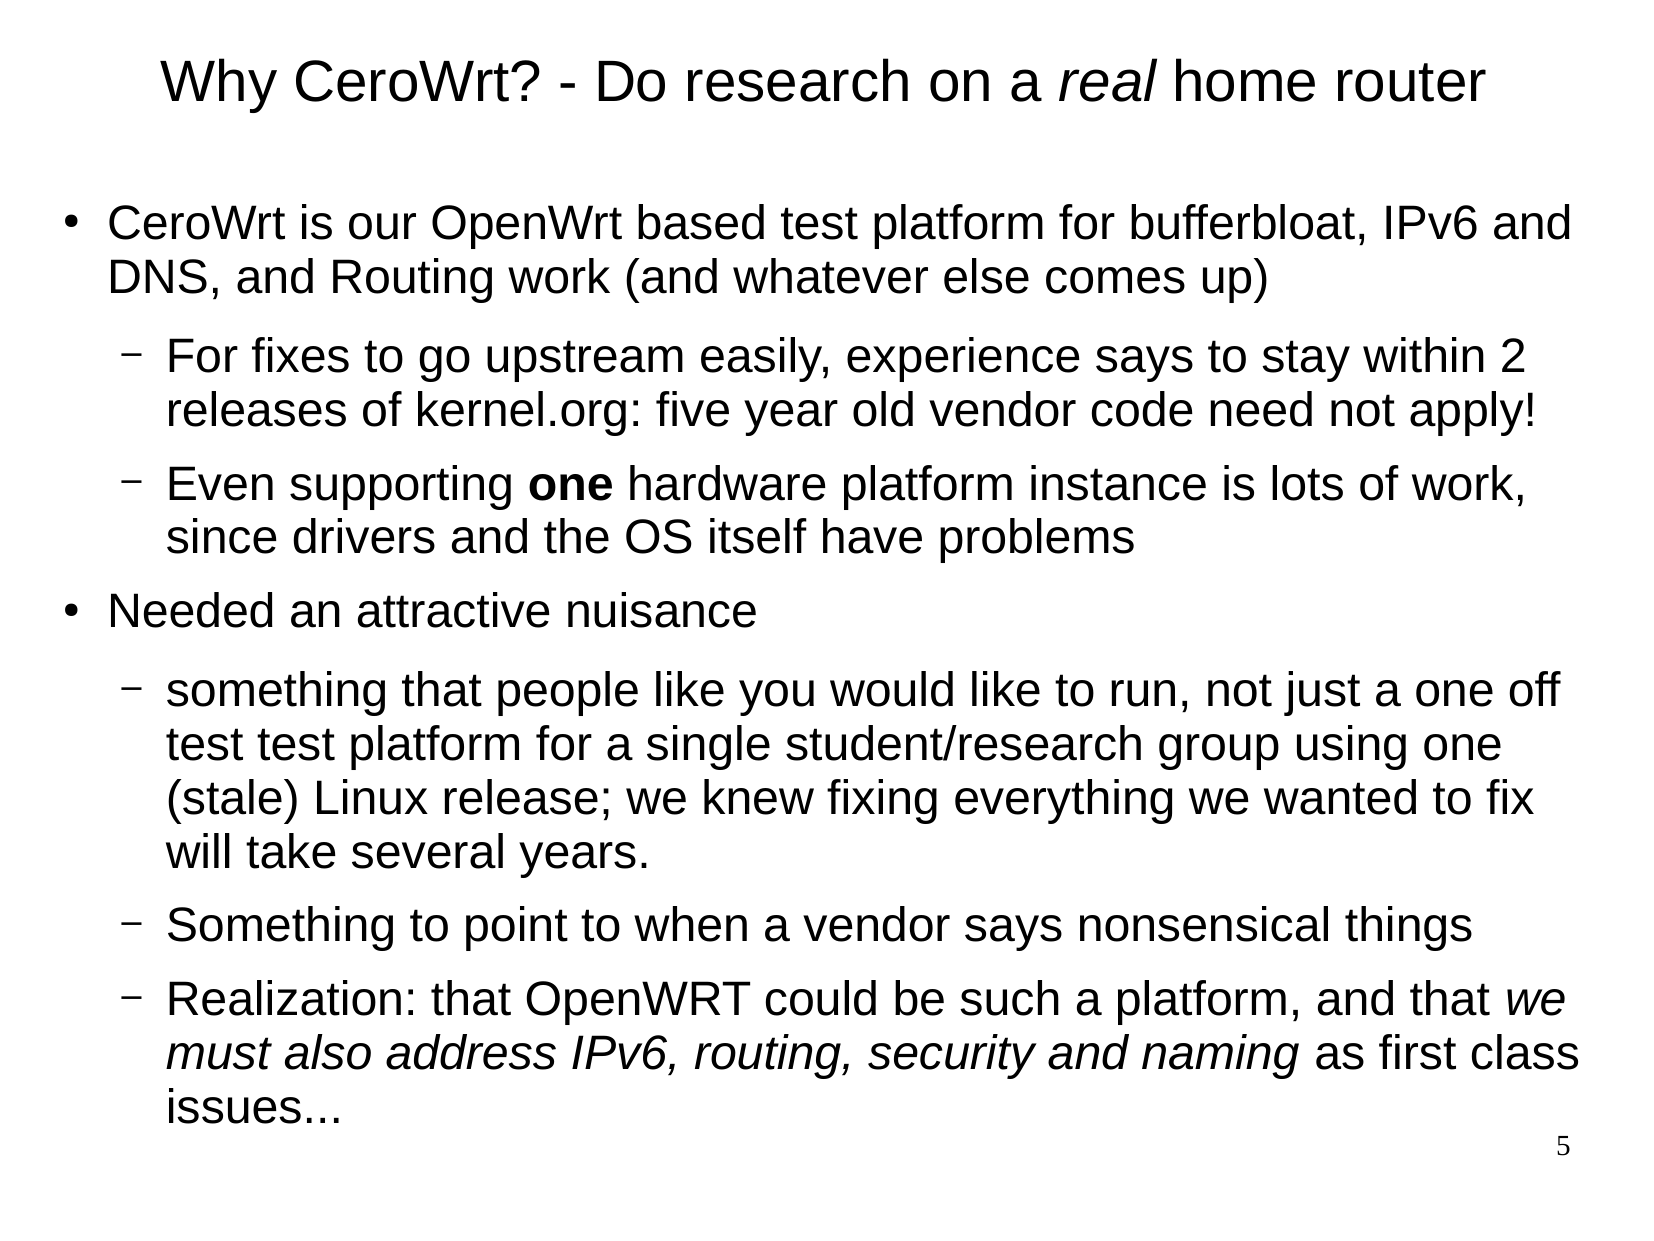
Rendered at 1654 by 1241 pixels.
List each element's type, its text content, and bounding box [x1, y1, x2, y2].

list CeroWrt is our OpenWrt based test platform for bufferbloat, IPv6 and DNS, and Routing work (and whatever else comes up) For fixes to go upstream easily, experience says to stay within 2 releases of kernel.org: five year old vendor code need not apply! Even supporting one hardware platform instance is lots of work, since drivers and the OS itself have problems Needed an attractive nuisance something that people like you would like to run, not just a one off test test platform for a single student/research group using one (stale) Linux release; we knew fixing everything we wanted to fix will take several years. Something to point to when a vendor says nonsensical things Realization: that OpenWRT could be such a platform, and that we must also address IPv6, routing, security and naming as first class issues... [48, 195, 1603, 1155]
title Why CeroWrt? - Do research on a real home router [77, 21, 1571, 143]
